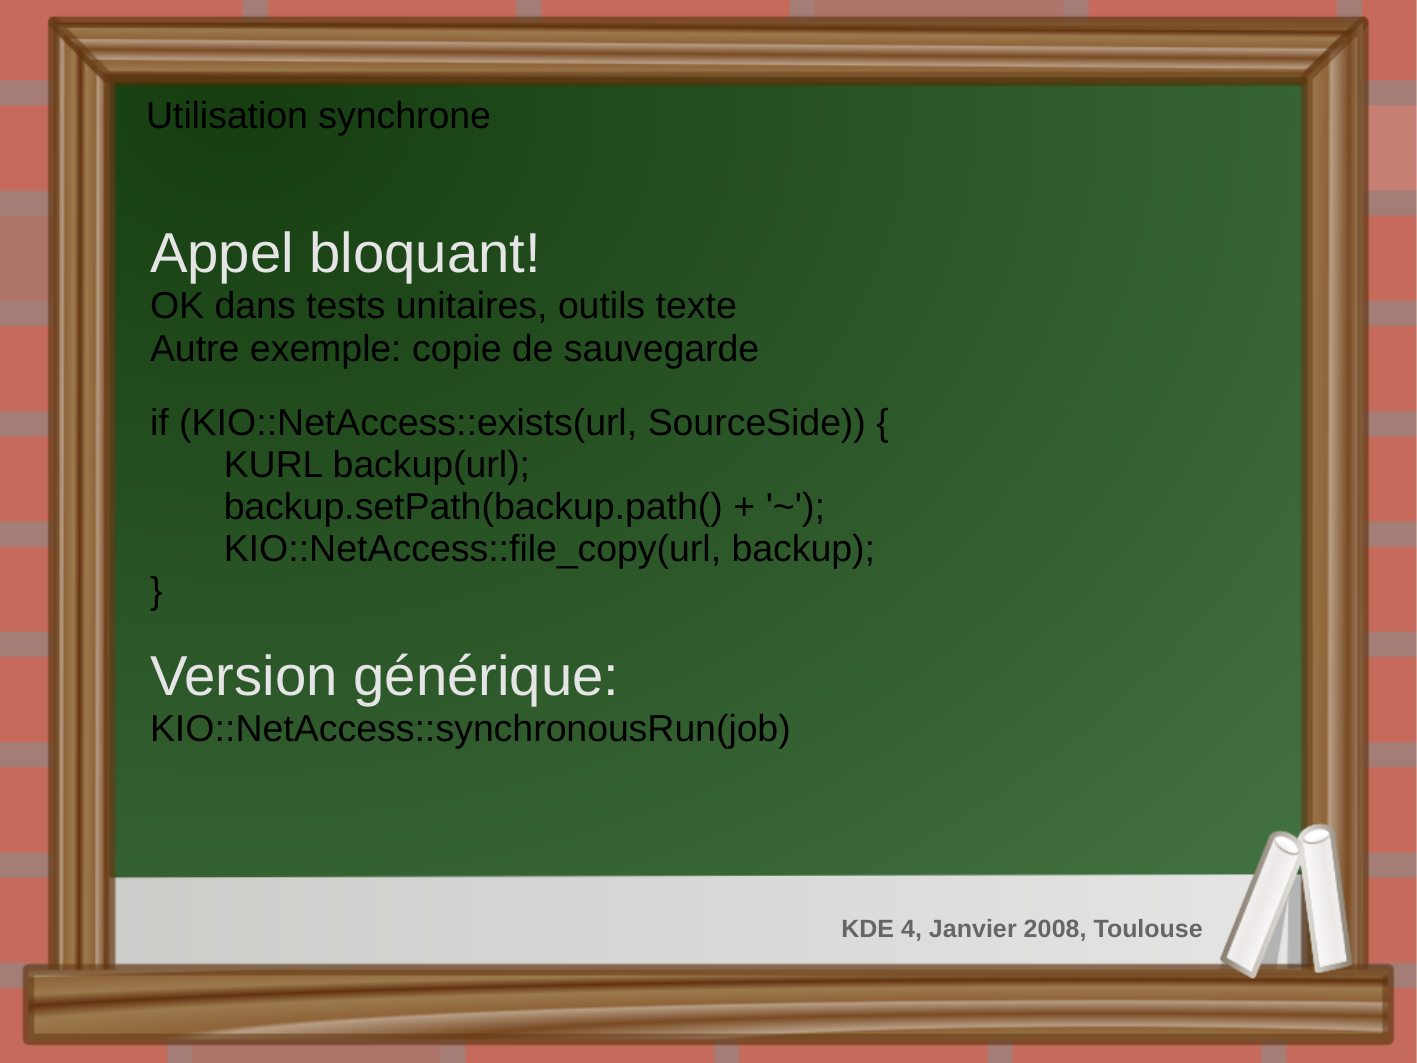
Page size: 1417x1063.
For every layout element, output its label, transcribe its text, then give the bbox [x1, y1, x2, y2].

text_box Utilisation synchrone [131, 87, 1313, 145]
text_box Appel bloquant! OK dans tests unitaires, outils texte Autre exemple: copie de sauvegarde if (KIO::NetAccess::exists(url, SourceSide)) { KURL backup(url); backup.setPath(backup.path() + '~'); KIO::NetAccess::file_copy(url, backup); } Version générique: KIO::NetAccess::synchronousRun(job) [135, 214, 1288, 757]
picture [0, 0, 1417, 1063]
